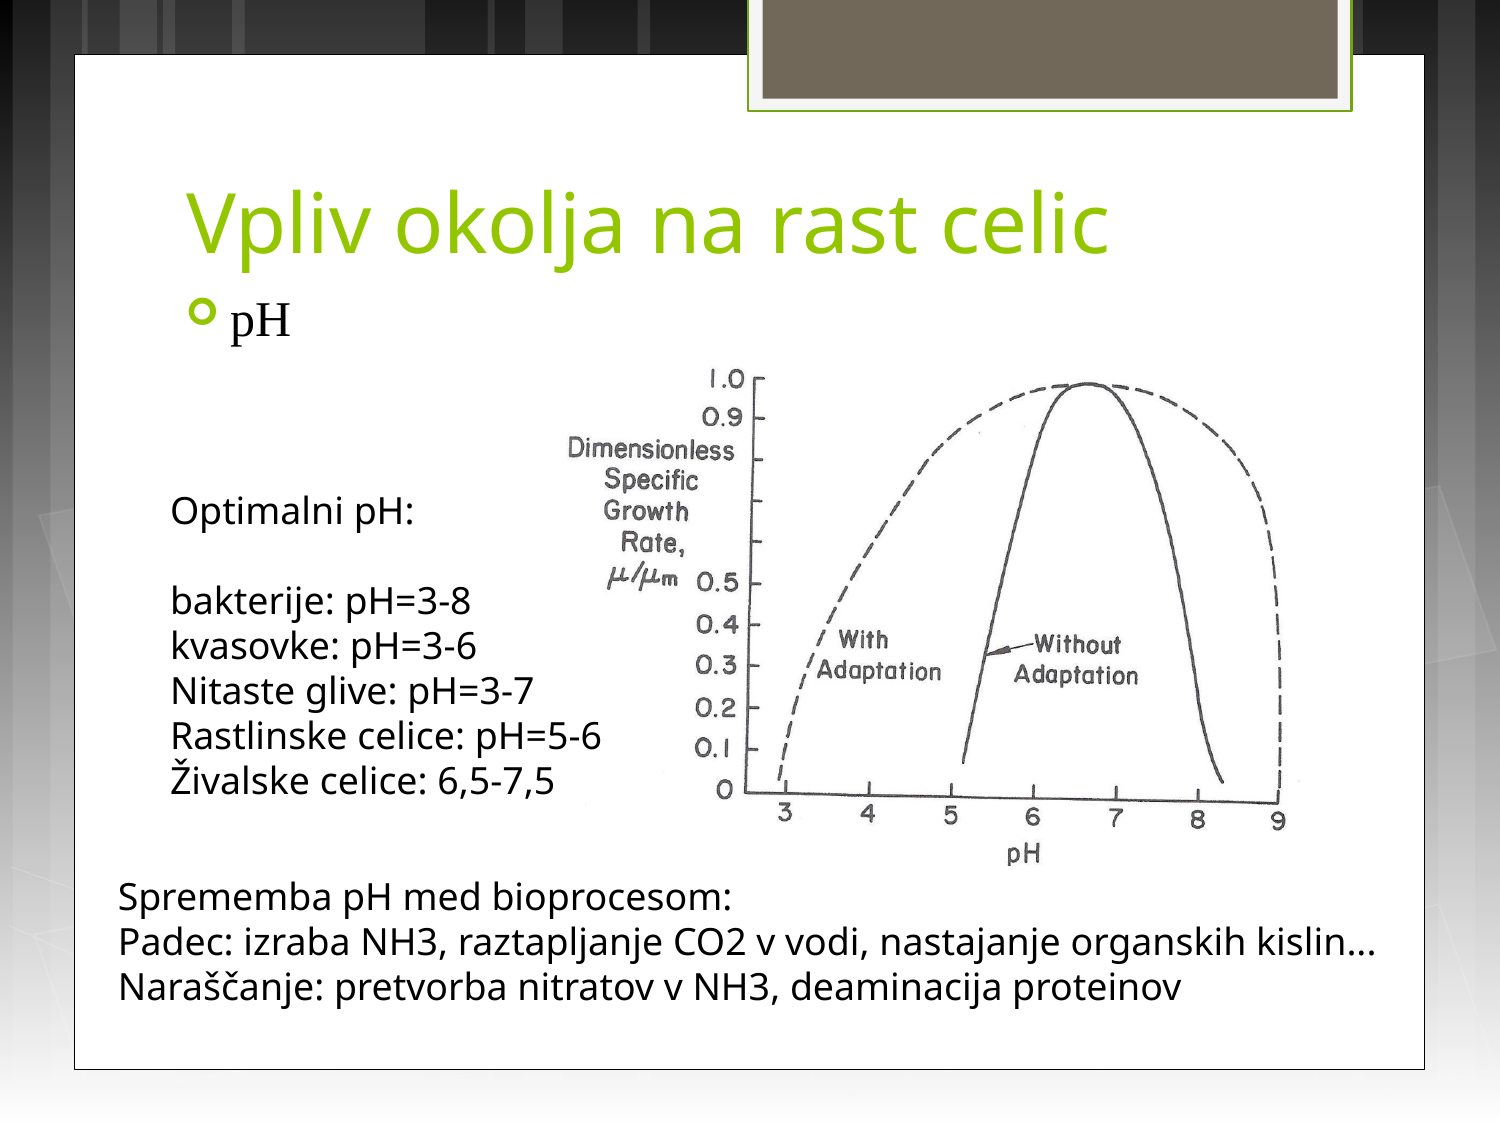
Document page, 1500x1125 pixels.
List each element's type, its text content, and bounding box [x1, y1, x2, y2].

picture [561, 349, 1336, 865]
title Vpliv okolja na rast celic [171, 90, 1324, 278]
text_box Sprememba pH med bioprocesom: Padec: izraba NH3, raztapljanje CO2 v vodi, nastajanje organskih kislin... Naraščanje: pretvorba nitratov v NH3, deaminacija proteinov [103, 865, 1393, 1016]
text_box Optimalni pH: bakterije: pH=3-8 kvasovke: pH=3-6 Nitaste glive: pH=3-7 Rastlinske celice: pH=5-6 Živalske celice: 6,5-7,5 [155, 479, 618, 865]
list pH [159, 278, 1272, 479]
